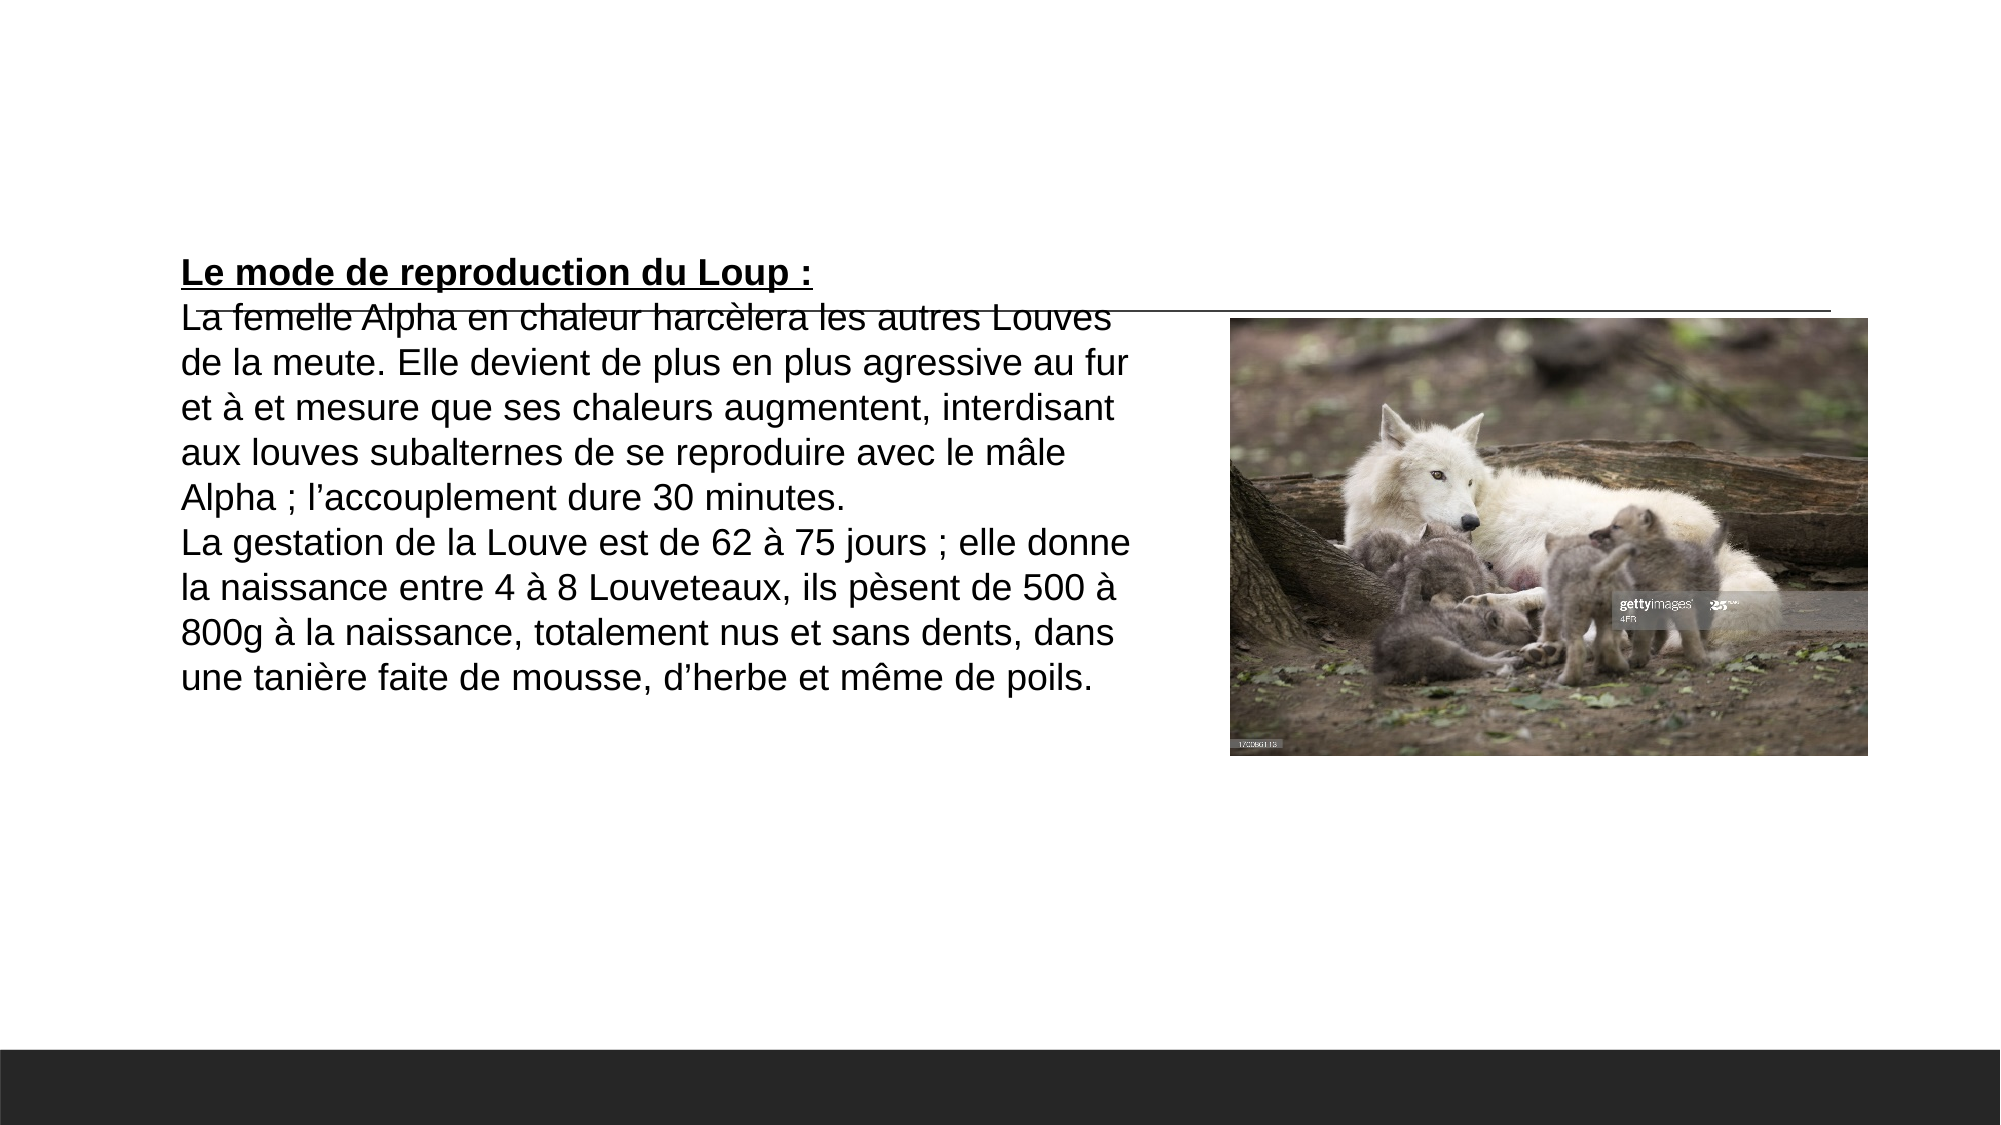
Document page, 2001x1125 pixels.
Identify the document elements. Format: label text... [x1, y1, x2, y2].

text_box Le mode de reproduction du Loup : La femelle Alpha en chaleur harcèlera les autres Louves de la meute. Elle devient de plus en plus agressive au fur et à et mesure que ses chaleurs augmentent, interdisant aux louves subalternes de se reproduire avec le mâle Alpha ; l’accouplement dure 30 minutes. La gestation de la Louve est de 62 à 75 jours ; elle donne la naissance entre 4 à 8 Louveteaux, ils pèsent de 500 à 800g à la naissance, totalement nus et sans dents, dans une tanière faite de mousse, d’herbe et même de poils. [166, 240, 1167, 706]
picture [1230, 318, 1868, 756]
